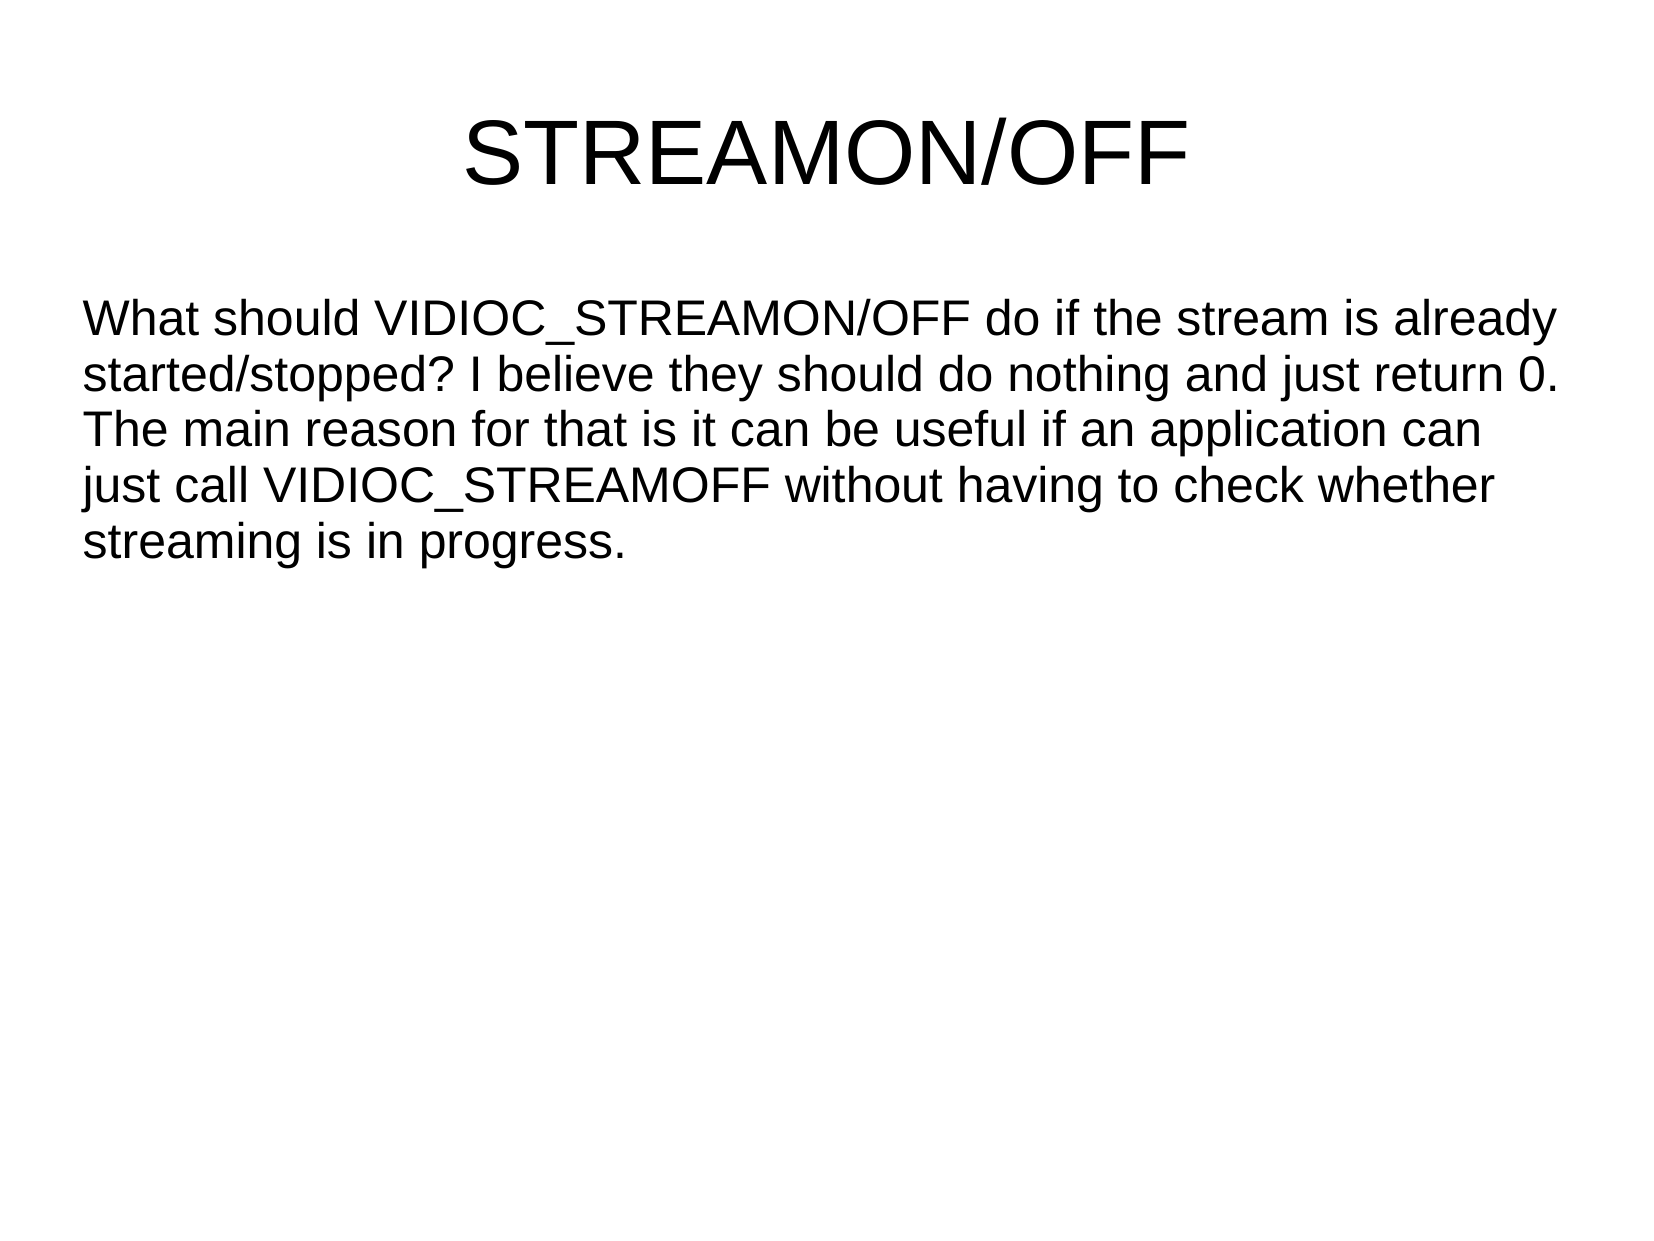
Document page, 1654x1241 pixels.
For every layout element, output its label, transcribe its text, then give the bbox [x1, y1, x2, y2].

list What should VIDIOC_STREAMON/OFF do if the stream is already started/stopped? I believe they should do nothing and just return 0. The main reason for that is it can be useful if an application can just call VIDIOC_STREAMOFF without having to check whether streaming is in progress. [82, 290, 1571, 1094]
title STREAMON/OFF [82, 56, 1571, 250]
